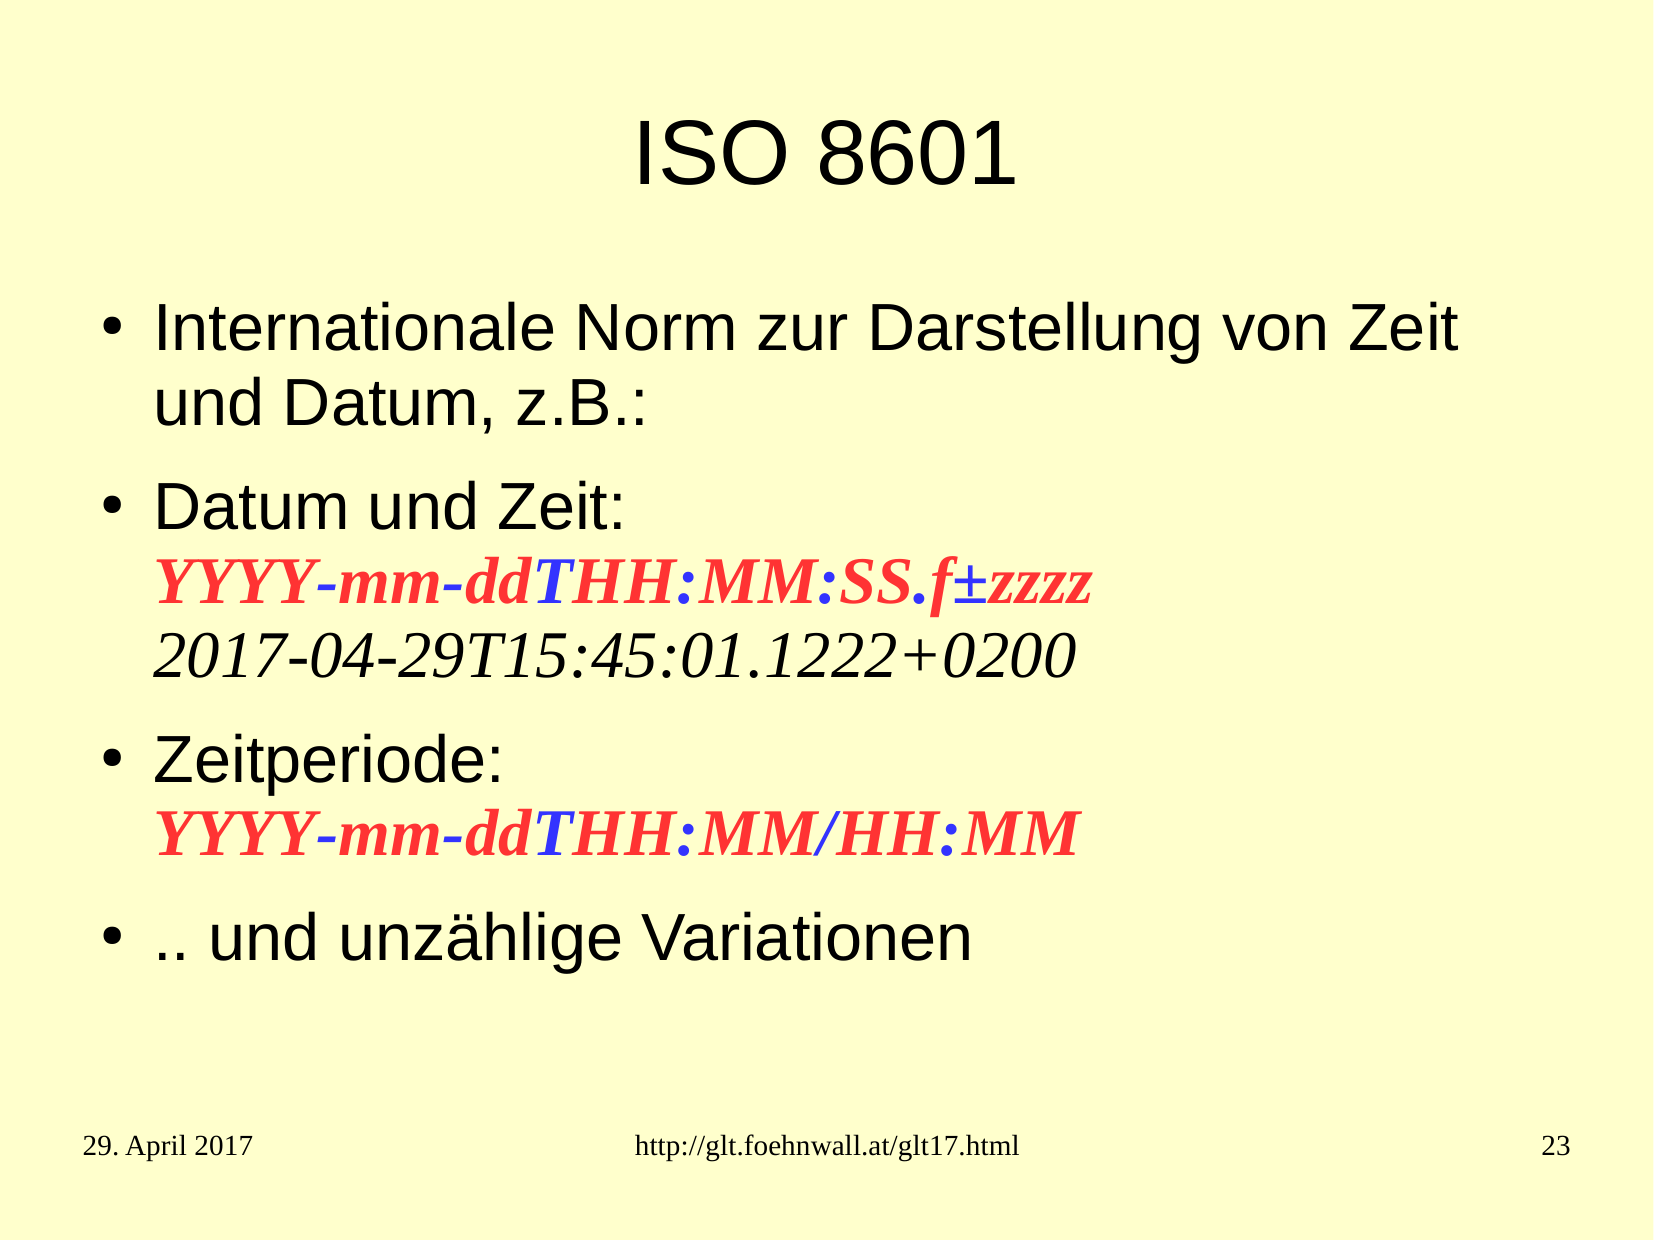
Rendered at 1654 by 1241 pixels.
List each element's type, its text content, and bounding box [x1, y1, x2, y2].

list Internationale Norm zur Darstellung von Zeit und Datum, z.B.: Datum und Zeit: YYYY-mm-ddTHH:MM:SS.f±zzzz 2017-04-29T15:45:01.1222+0200 Zeitperiode: YYYY-mm-ddTHH:MM/HH:MM .. und unzählige Variationen [82, 290, 1571, 1010]
title ISO 8601 [82, 49, 1571, 257]
